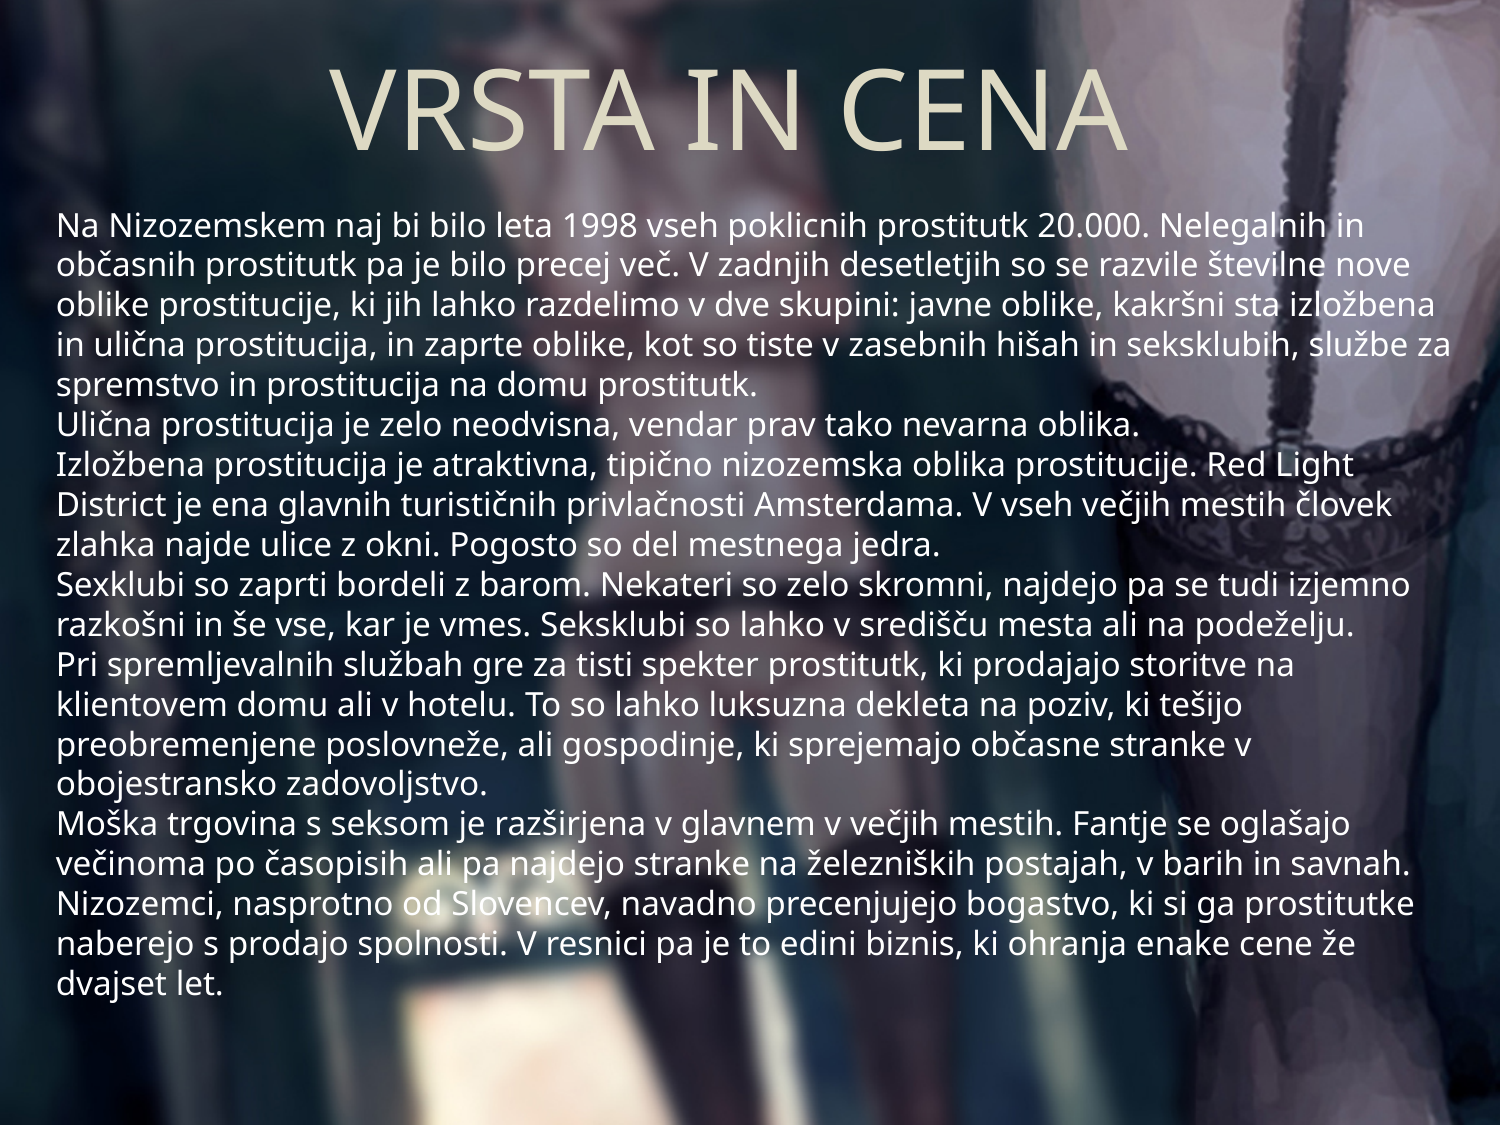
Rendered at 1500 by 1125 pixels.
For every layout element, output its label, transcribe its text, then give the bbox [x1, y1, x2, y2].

picture [0, 0, 1500, 1125]
text_box VRSTA IN CENA [29, 30, 1459, 181]
text_box Na Nizozemskem naj bi bilo leta 1998 vseh poklicnih prostitutk 20.000. Nelegalnih in občasnih prostitutk pa je bilo precej več. V zadnjih desetletjih so se razvile številne nove oblike prostitucije, ki jih lahko razdelimo v dve skupini: javne oblike, kakršni sta izložbena in ulična prostitucija, in zaprte oblike, kot so tiste v zasebnih hišah in seksklubih, službe za spremstvo in prostitucija na domu prostitutk. Ulična prostitucija je zelo neodvisna, vendar prav tako nevarna oblika. Izložbena prostitucija je atraktivna, tipično nizozemska oblika prostitucije. Red Light District je ena glavnih turističnih privlačnosti Amsterdama. V vseh večjih mestih človek zlahka najde ulice z okni. Pogosto so del mestnega jedra. Sexklubi so zaprti bordeli z barom. Nekateri so zelo skromni, najdejo pa se tudi izjemno razkošni in še vse, kar je vmes. Seksklubi so lahko v središču mesta ali na podeželju. Pri spremljevalnih službah gre za tisti spekter prostitutk, ki prodajajo storitve na klientovem domu ali v hotelu. To so lahko luksuzna dekleta na poziv, ki tešijo preobremenjene poslovneže, ali gospodinje, ki sprejemajo občasne stranke v obojestransko zadovoljstvo. Moška trgovina s seksom je razširjena v glavnem v večjih mestih. Fantje se oglašajo večinoma po časopisih ali pa najdejo stranke na železniških postajah, v barih in savnah. Nizozemci, nasprotno od Slovencev, navadno precenjujejo bogastvo, ki si ga prostitutke naberejo s prodajo spolnosti. V resnici pa je to edini biznis, ki ohranja enake cene že dvajset let. [41, 196, 1471, 1010]
